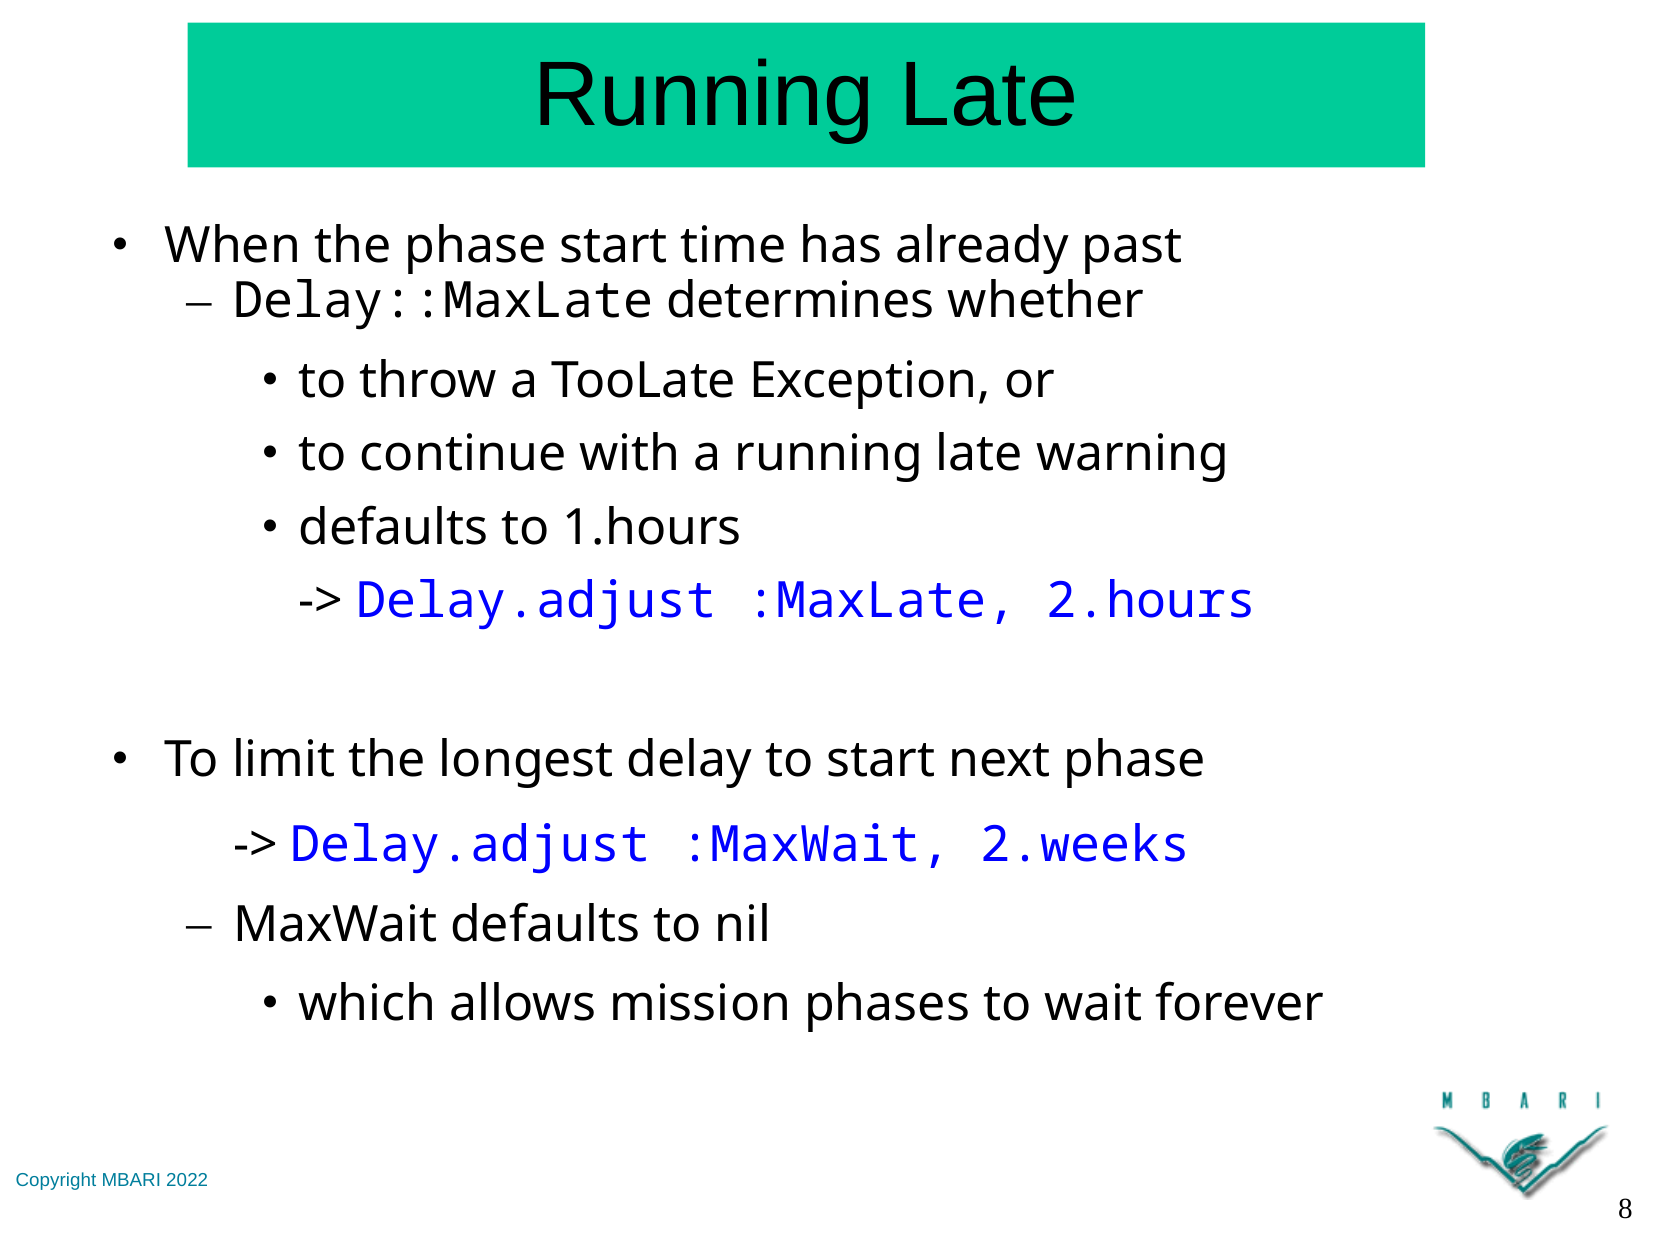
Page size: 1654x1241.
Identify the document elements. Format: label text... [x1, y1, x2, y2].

picture [1426, 1091, 1613, 1200]
list When the phase start time has already past Delay::MaxLate determines whether to throw a TooLate Exception, or to continue with a running late warning defaults to 1.hours -> Delay.adjust :MaxLate, 2.hours To limit the longest delay to start next phase -> Delay.adjust :MaxWait, 2.weeks MaxWait defaults to nil which allows mission phases to wait forever [96, 210, 1501, 1075]
title Running Late [187, 22, 1426, 168]
